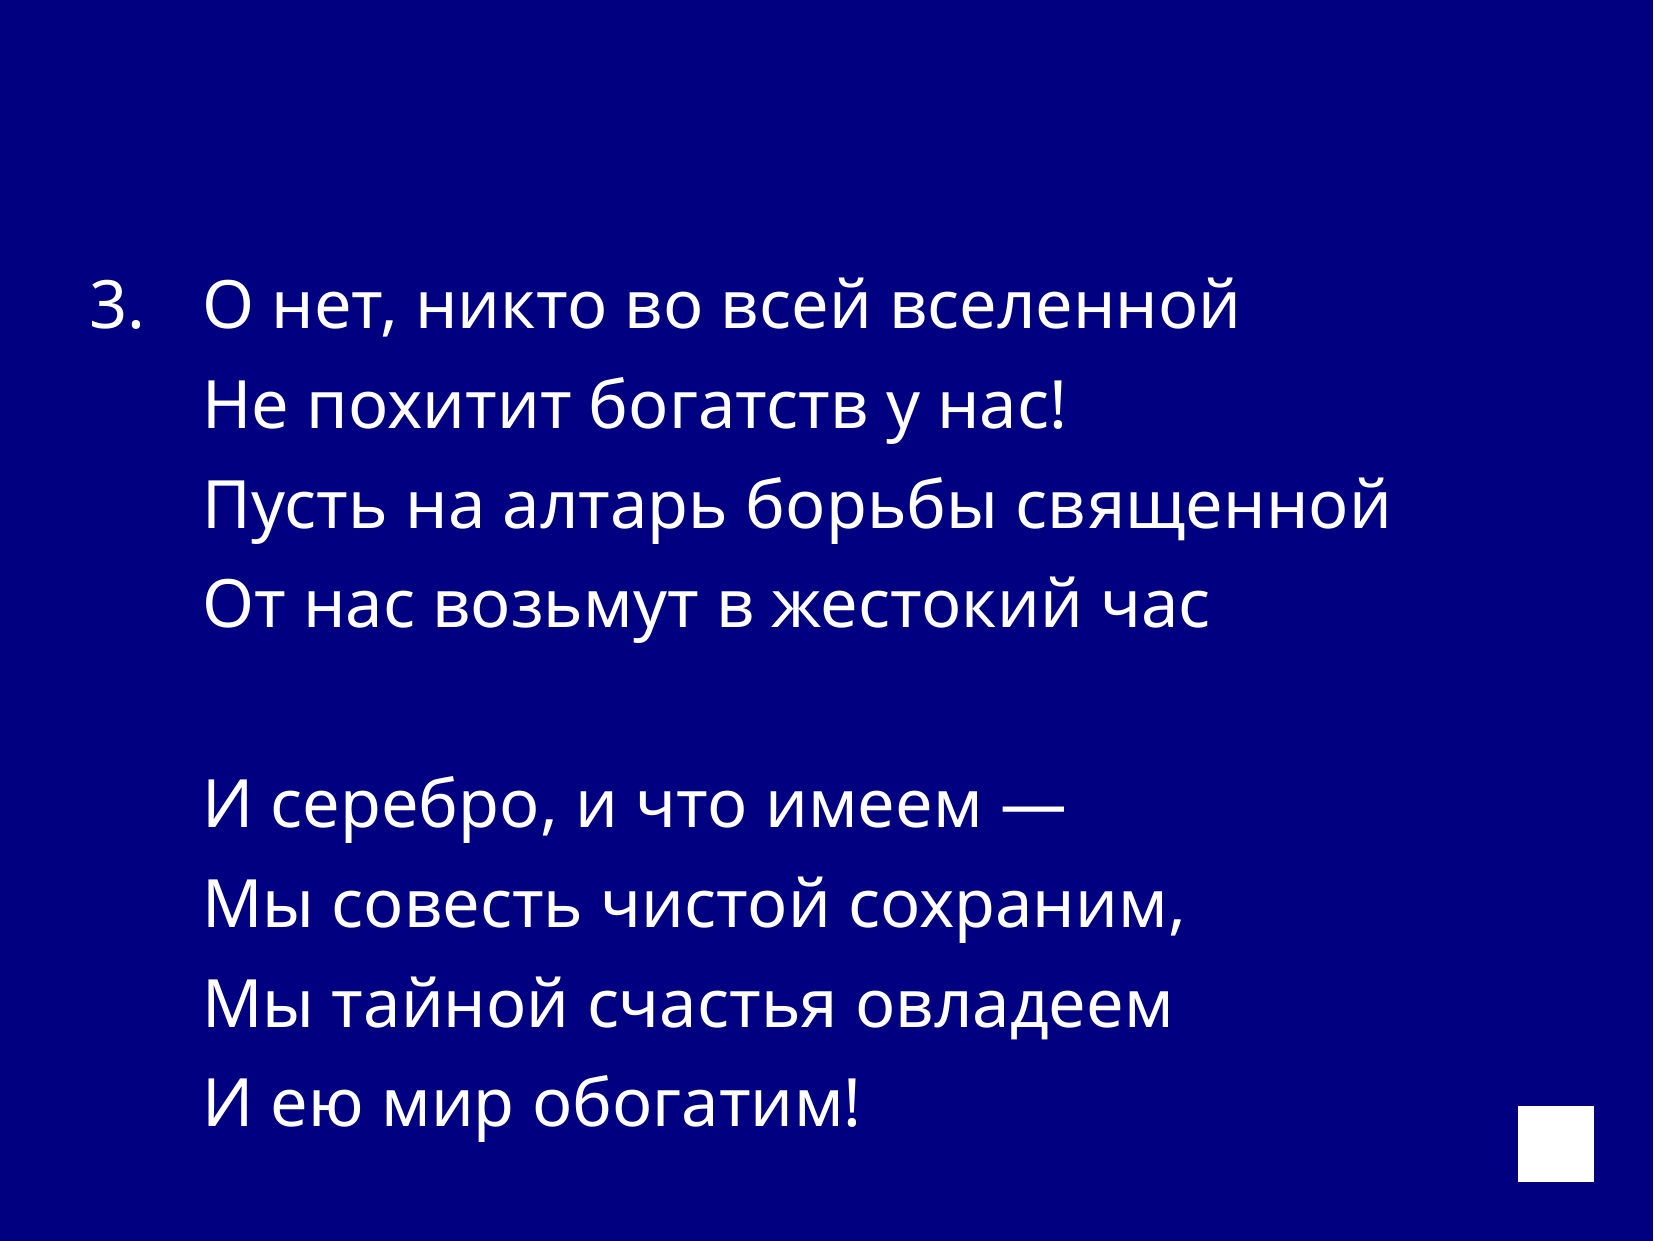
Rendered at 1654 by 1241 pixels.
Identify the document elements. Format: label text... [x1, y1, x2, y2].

text_box 3. О нет, никто во всей вселенной Не похитит богатств у нас! Пусть на алтарь борьбы священной От нас возьмут в жестокий час И серебро, и что имеем — Мы совесть чистой сохраним, Мы тайной счастья овладеем И ею мир обогатим! [75, 150, 1576, 1163]
text_box [1518, 1106, 1594, 1182]
